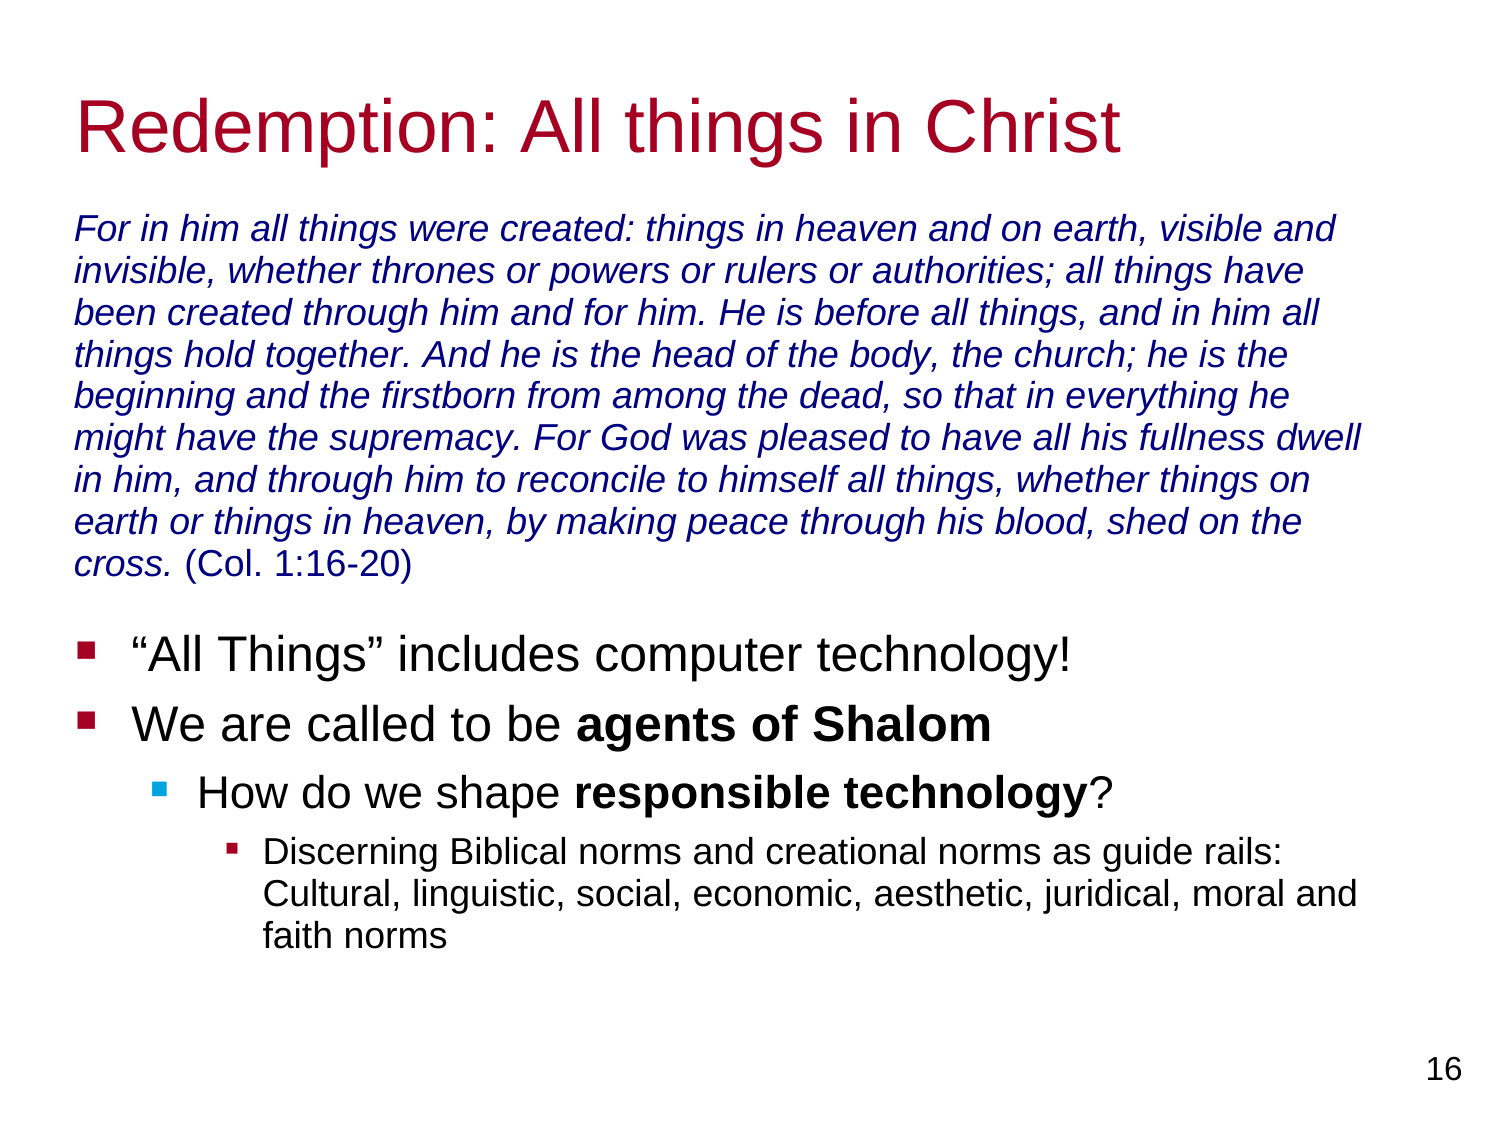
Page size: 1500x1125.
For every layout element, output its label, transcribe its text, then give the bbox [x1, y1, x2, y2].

title Redemption: All things in Christ [75, 33, 1394, 200]
list “All Things” includes computer technology! We are called to be agents of Shalom How do we shape responsible technology? Discerning Biblical norms and creational norms as guide rails: Cultural, linguistic, social, economic, aesthetic, juridical, moral and faith norms [75, 625, 1425, 1018]
text_box For in him all things were created: things in heaven and on earth, visible and invisible, whether thrones or powers or rulers or authorities; all things have been created through him and for him. He is before all things, and in him all things hold together. And he is the head of the body, the church; he is the beginning and the firstborn from among the dead, so that in everything he might have the supremacy. For God was pleased to have all his fullness dwell in him, and through him to reconcile to himself all things, whether things on earth or things in heaven, by making peace through his blood, shed on the cross. (Col. 1:16-20) [59, 200, 1406, 592]
